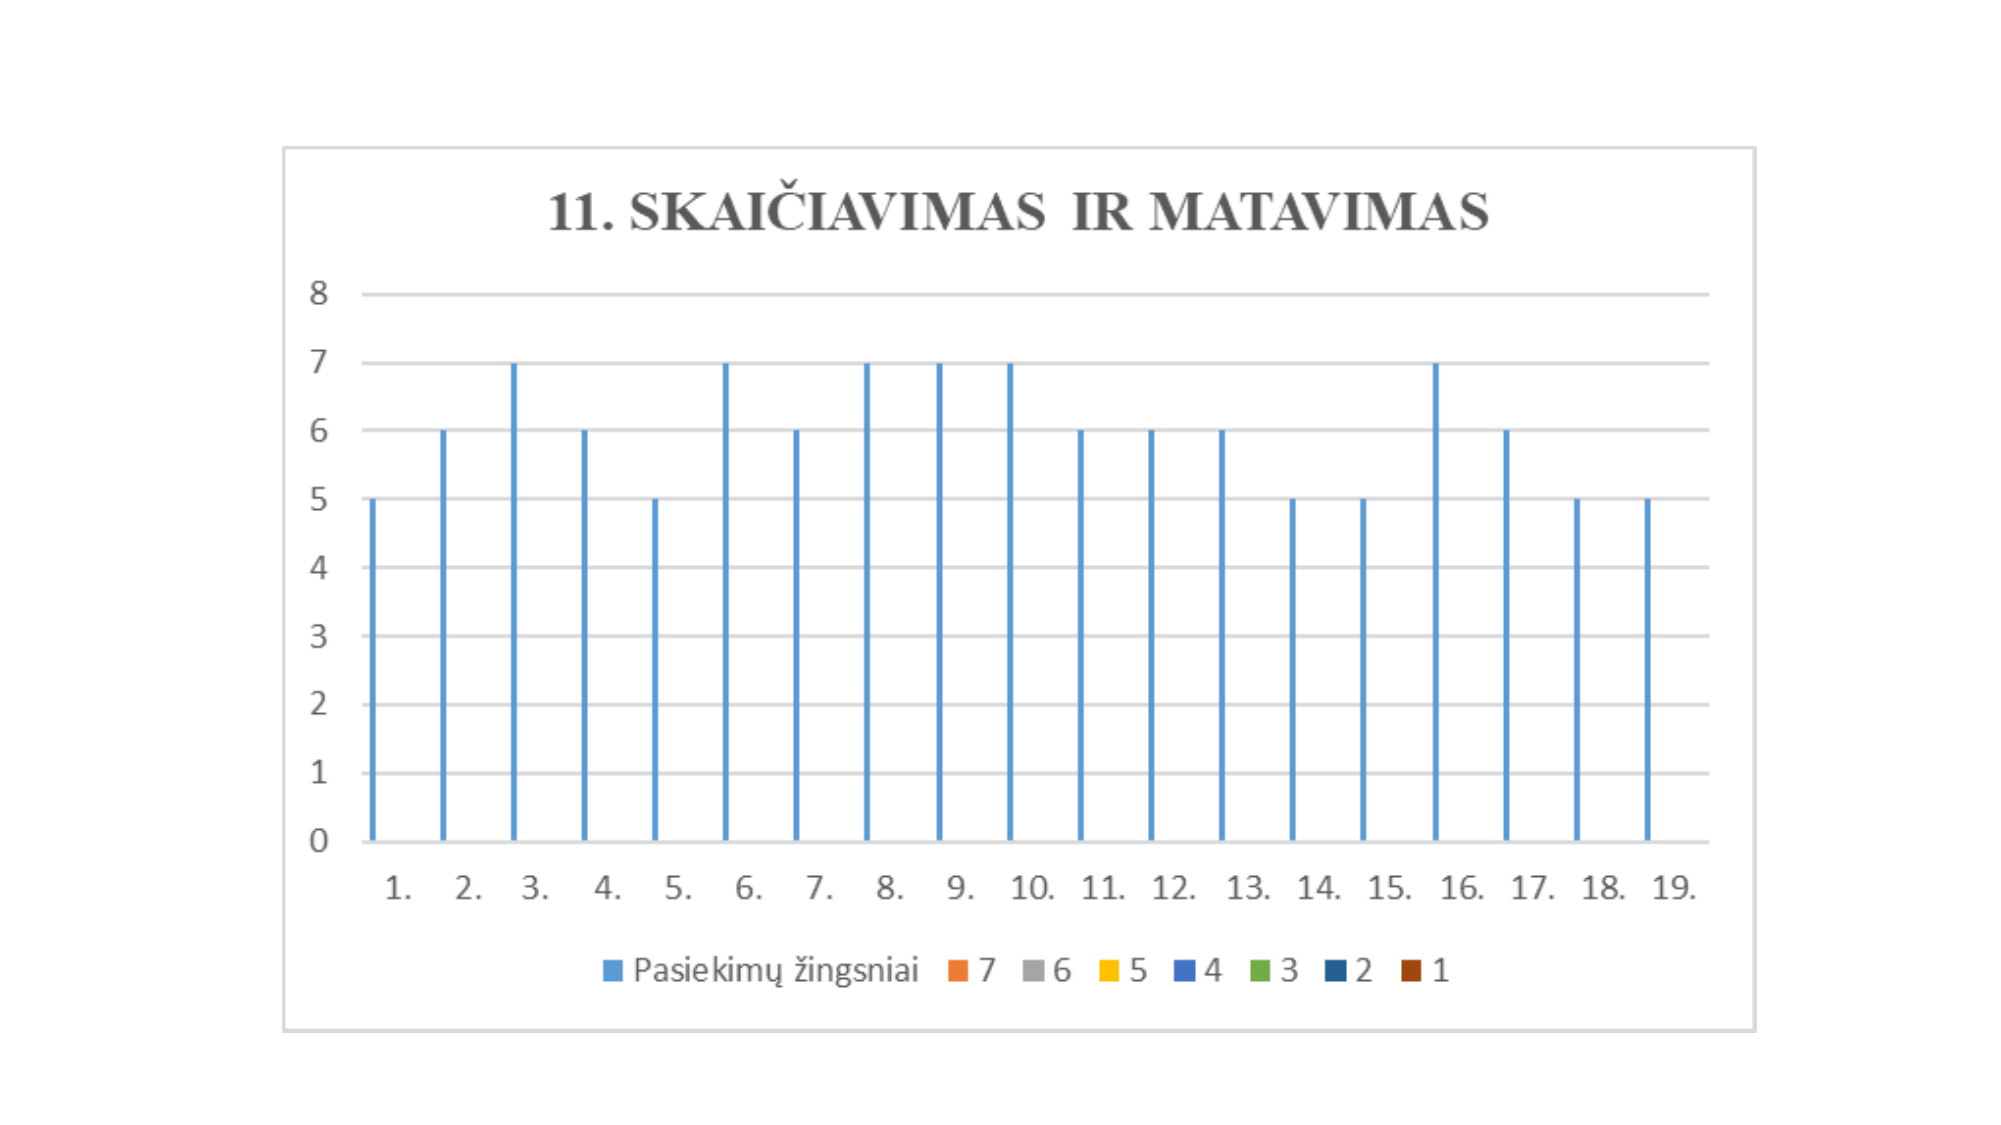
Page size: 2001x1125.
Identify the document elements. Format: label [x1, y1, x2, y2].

picture [282, 146, 1757, 1033]
